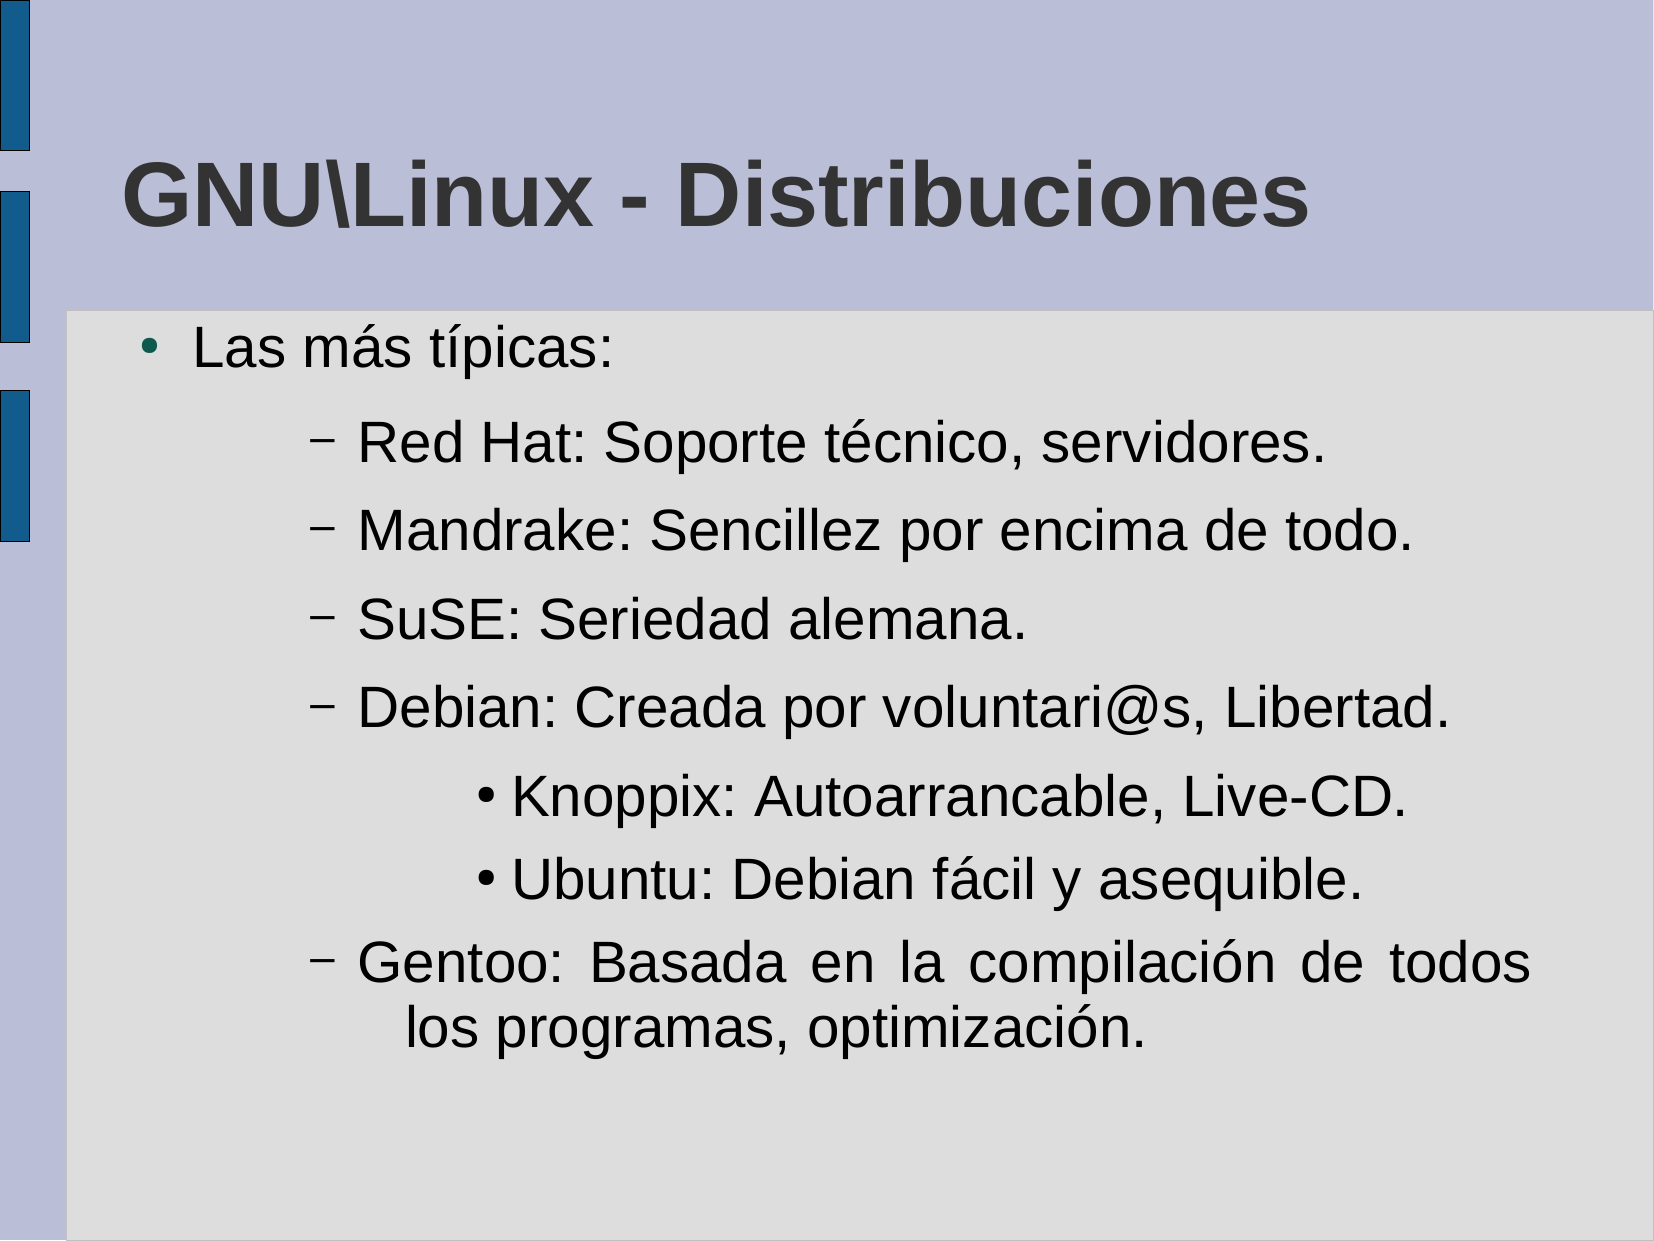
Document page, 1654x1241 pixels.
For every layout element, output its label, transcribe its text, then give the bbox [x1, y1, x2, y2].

list Las más típicas: Red Hat: Soporte técnico, servidores. Mandrake: Sencillez por encima de todo. SuSE: Seriedad alemana. Debian: Creada por voluntari@s, Libertad. Knoppix: Autoarrancable, Live-CD. Ubuntu: Debian fácil y asequible. Gentoo: Basada en la compilación de todos los programas, optimización. [121, 314, 1534, 1082]
title GNU\Linux - Distribuciones [121, 98, 1534, 291]
